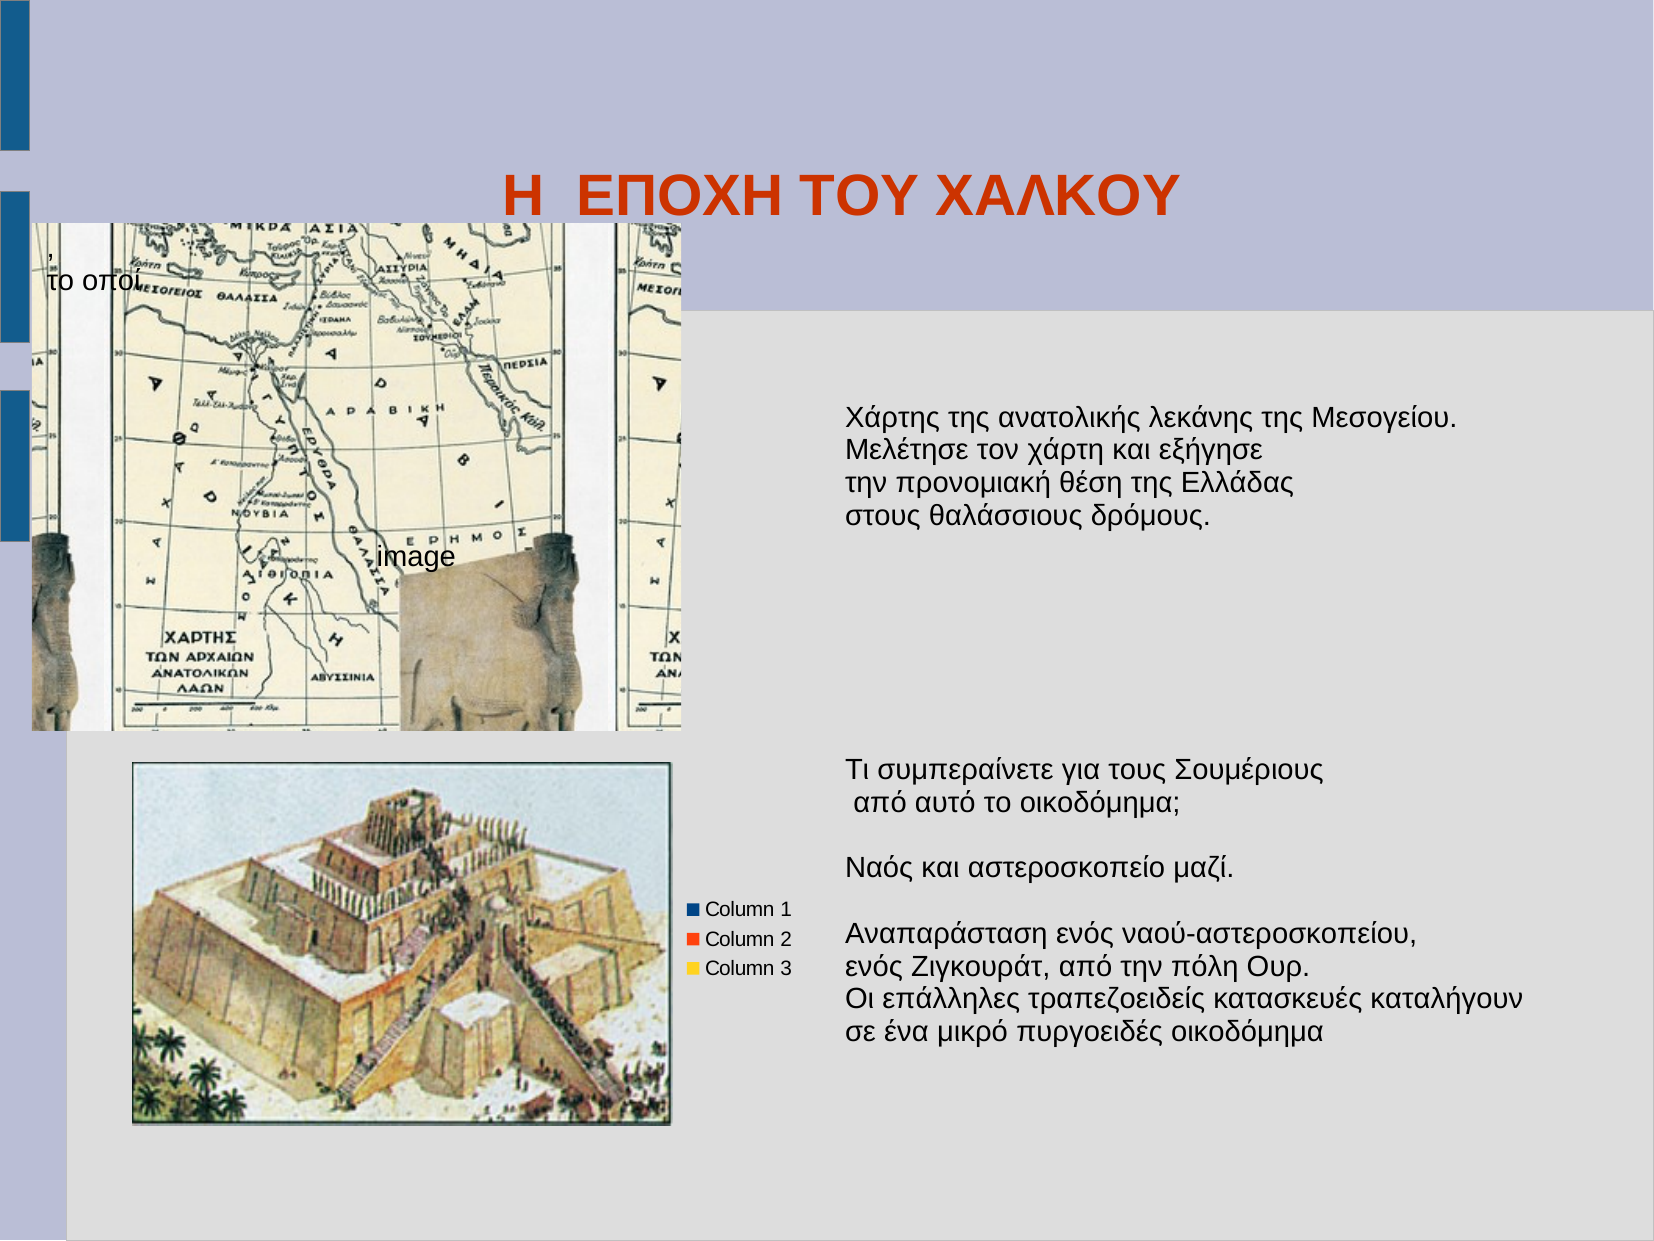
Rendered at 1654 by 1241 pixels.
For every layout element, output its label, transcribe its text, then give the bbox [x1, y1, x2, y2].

list Τι συμπεραίνετε για τους Σουμέριους από αυτό το οικοδόμημα; Ναός και αστεροσκοπείο μαζί. Αναπαράσταση ενός ναού-αστεροσκοπείου, ενός Ζιγκουράτ, από την πόλη Ουρ. Οι επάλληλες τραπεζοειδείς κατασκευές καταλήγουν σε ένα μικρό πυργοειδές οικοδόμημα [845, 752, 1535, 1126]
chart [121, 752, 811, 1126]
picture [132, 762, 673, 1126]
title Η ΕΠΟΧΗ ΤΟΥ ΧΑΛΚΟΥ [121, 91, 1534, 299]
list Χάρτης της ανατολικής λεκάνης της Μεσογείου. Μελέτησε τον χάρτη και εξήγησε την προνομιακή θέση της Ελλάδας στους θαλάσσιους δρόμους. [845, 344, 1535, 718]
text_box image [361, 532, 1070, 745]
text_box , το οποί [31, 223, 682, 731]
